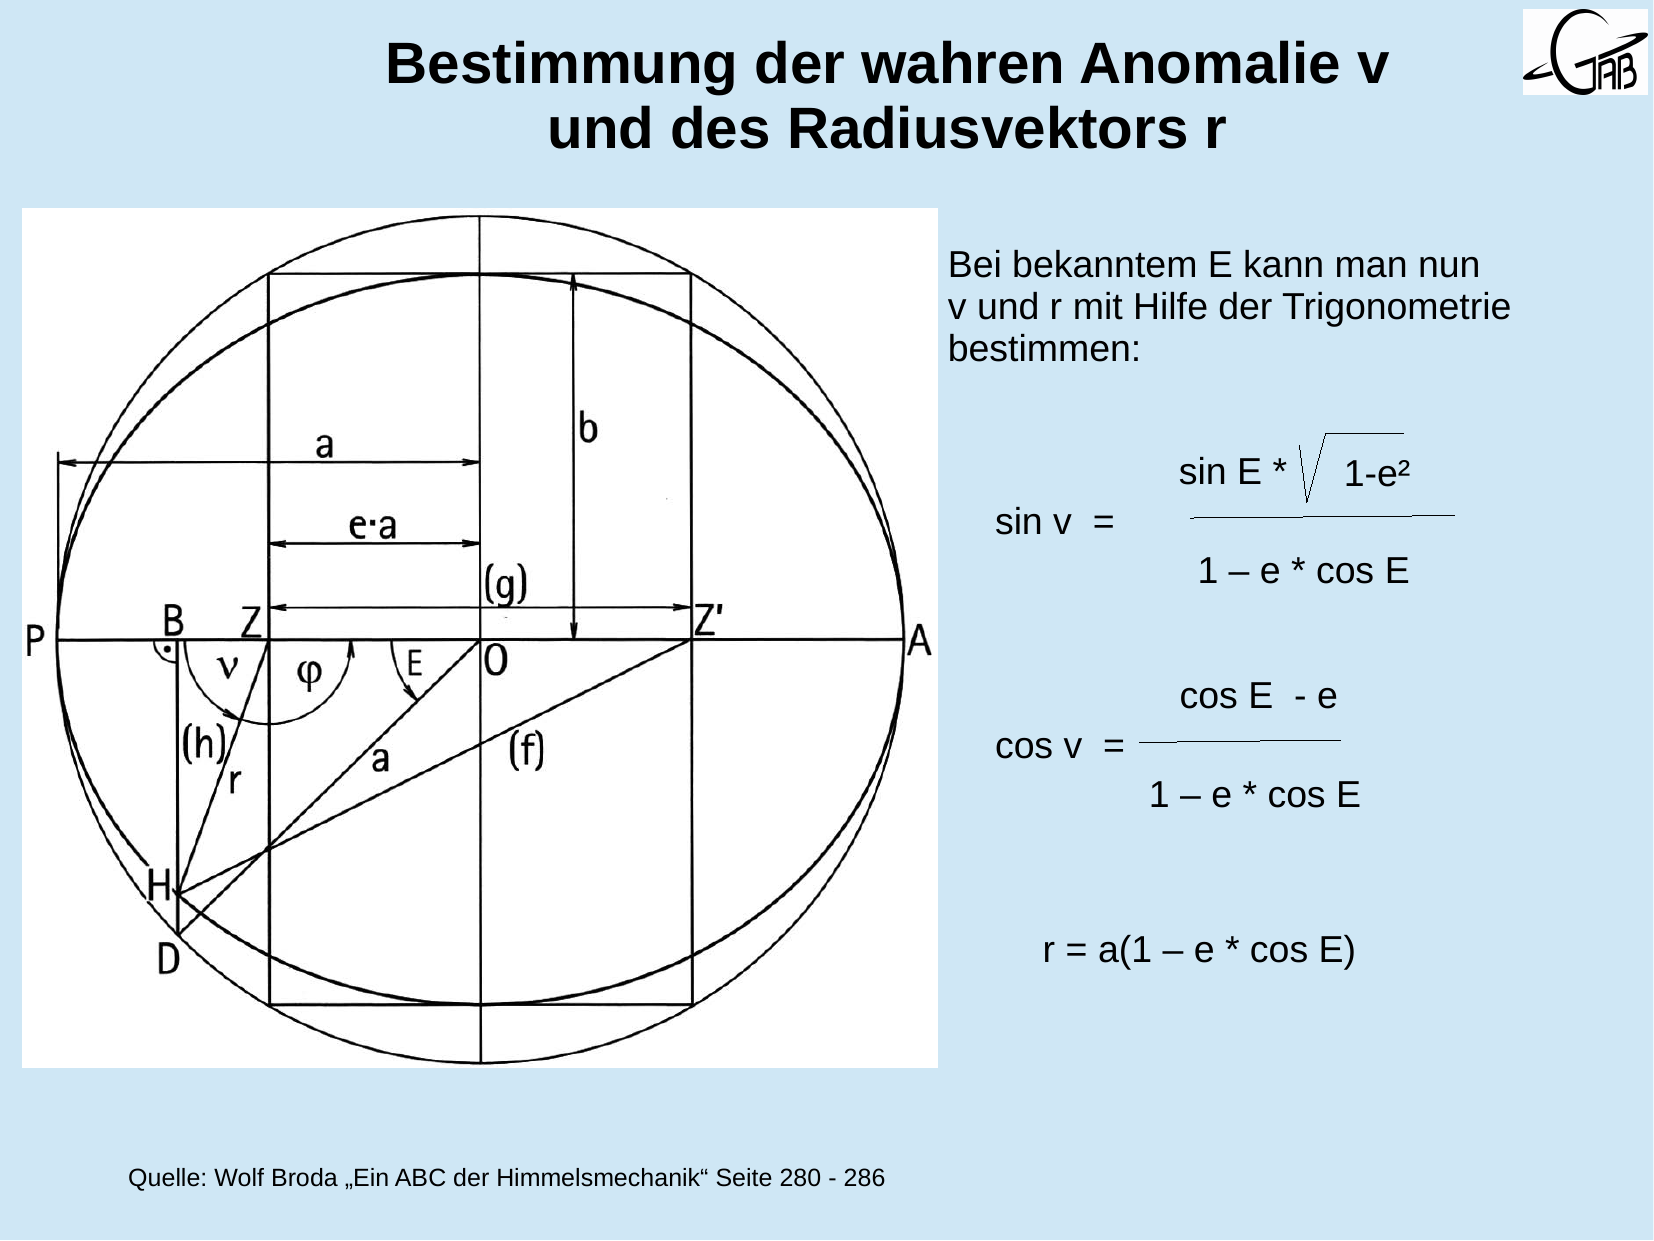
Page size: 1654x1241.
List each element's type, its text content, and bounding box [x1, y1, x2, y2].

text_box cos E - e [1112, 667, 1654, 851]
text_box cos v = [980, 717, 1199, 774]
text_box Bei bekanntem E kann man nun v und r mit Hilfe der Trigonometrie bestimmen: [933, 236, 1527, 378]
text_box Bestimmung der wahren Anomalie v und des Radiusvektors r [370, 23, 1406, 172]
text_box sin v = [980, 492, 1202, 550]
text_box r = a(1 – e * cos E) [1027, 921, 1382, 979]
text_box Quelle: Wolf Broda „Ein ABC der Himmelsmechanik“ Seite 280 - 286 [113, 1156, 905, 1200]
picture [22, 208, 938, 1068]
text_box 1 – e * cos E [1134, 766, 1427, 824]
text_box 1 – e * cos E [1182, 542, 1497, 599]
text_box sin E * [1153, 442, 1654, 626]
text_box 1-e² [1203, 445, 1569, 503]
picture [1523, 9, 1648, 95]
